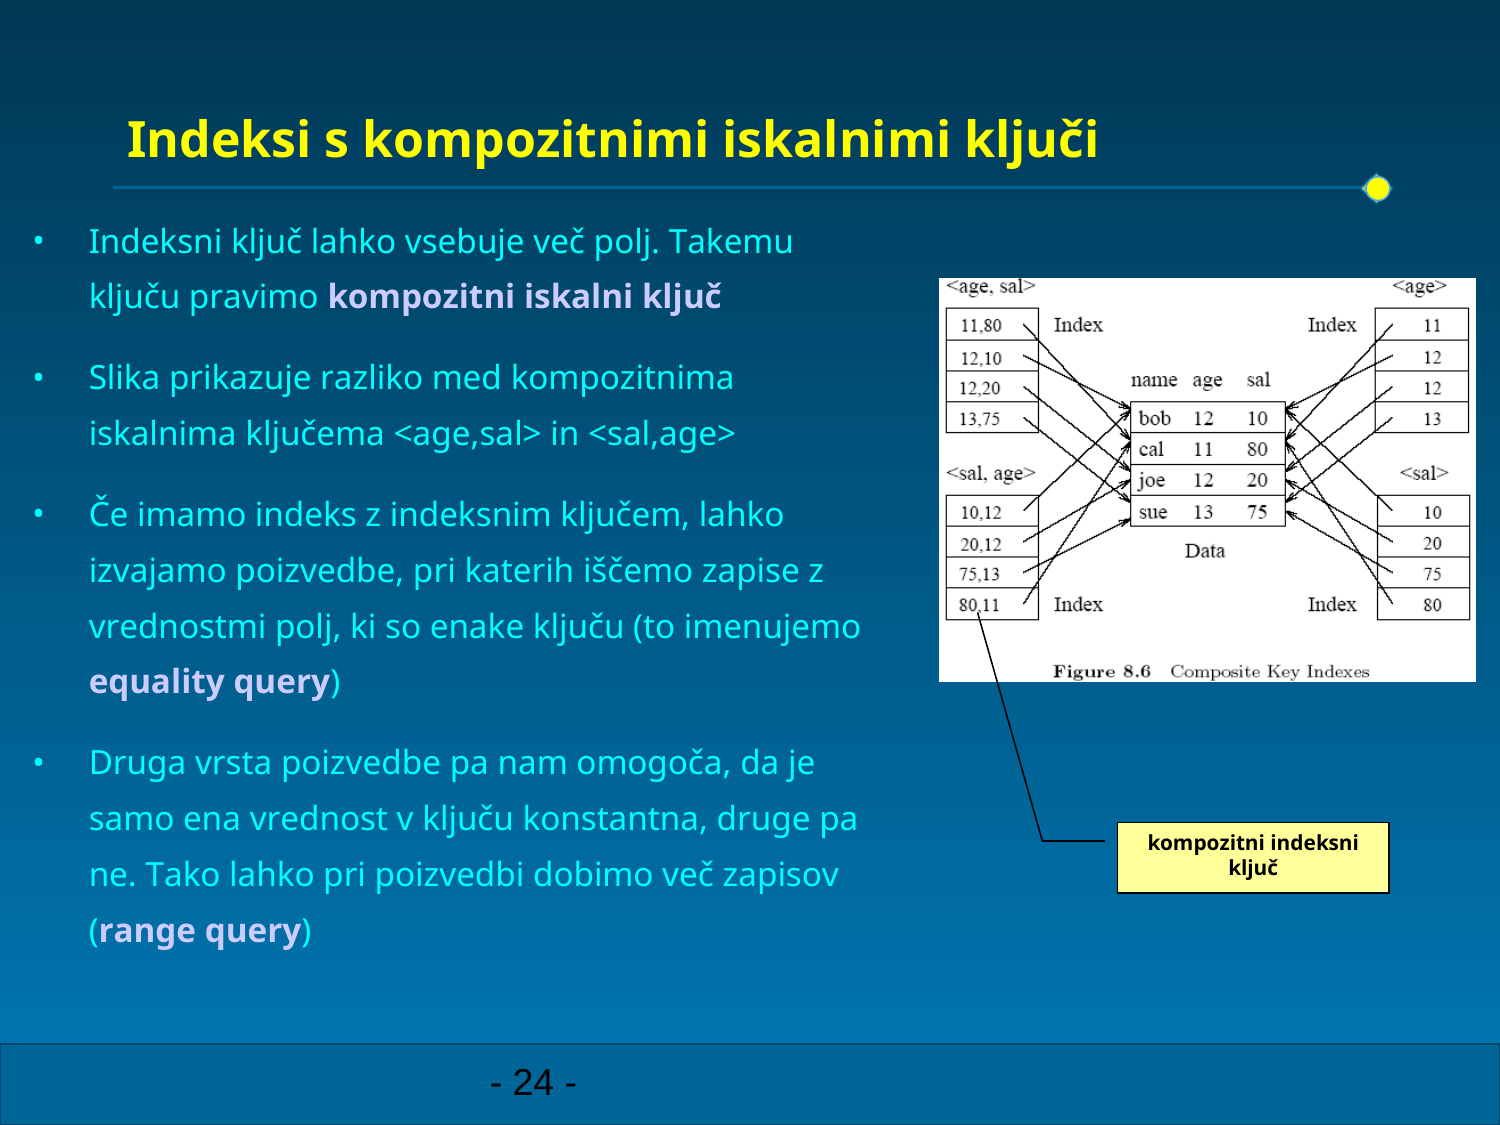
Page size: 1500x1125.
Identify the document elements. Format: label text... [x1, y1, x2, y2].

text_box kompozitni indeksni ključ [1117, 822, 1389, 893]
title Indeksi s kompozitnimi iskalnimi ključi [112, 99, 1388, 176]
picture [940, 279, 1475, 681]
list Indeksni ključ lahko vsebuje več polj. Takemu ključu pravimo kompozitni iskalni ključ Slika prikazuje razliko med kompozitnima iskalnima ključema <age,sal> in <sal,age> Če imamo indeks z indeksnim ključem, lahko izvajamo poizvedbe, pri katerih iščemo zapise z vrednostmi polj, ki so enake ključu (to imenujemo equality query) Druga vrsta poizvedbe pa nam omogoča, da je samo ena vrednost v ključu konstantna, druge pa ne. Tako lahko pri poizvedbi dobimo več zapisov (range query) [17, 196, 892, 991]
